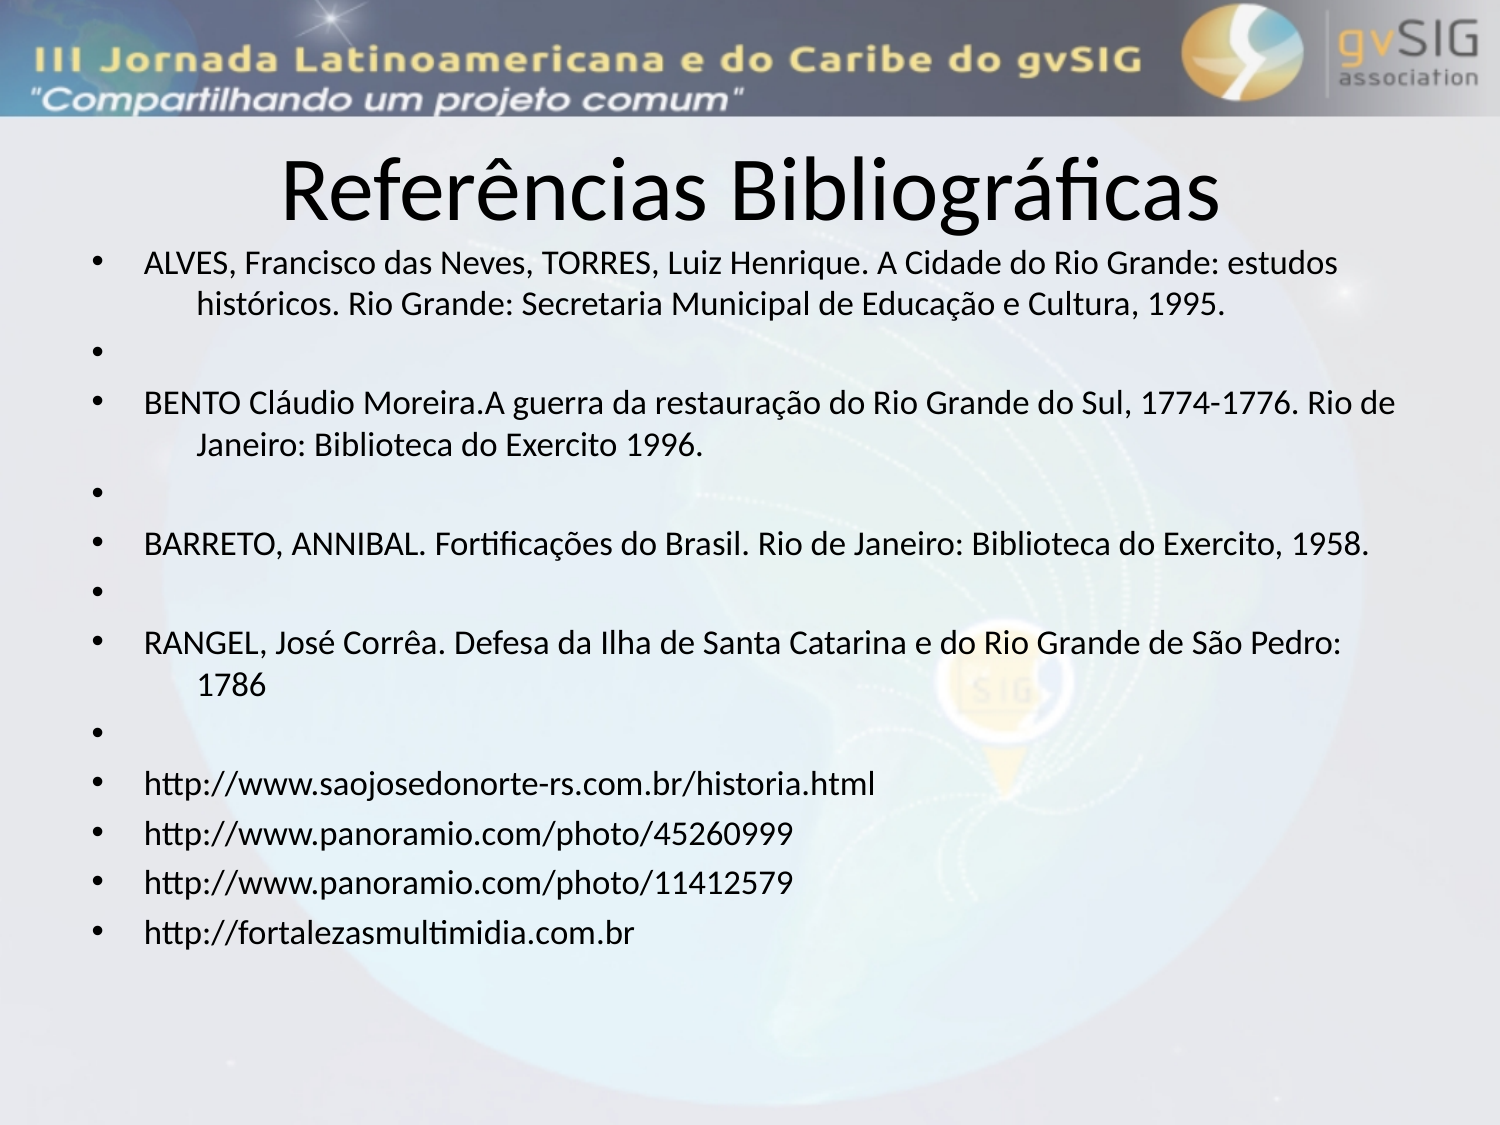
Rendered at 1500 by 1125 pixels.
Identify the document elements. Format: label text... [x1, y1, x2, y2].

title Referências Bibliográficas [76, 90, 1427, 231]
list ALVES, Francisco das Neves, TORRES, Luiz Henrique. A Cidade do Rio Grande: estudos históricos. Rio Grande: Secretaria Municipal de Educação e Cultura, 1995. BENTO Cláudio Moreira.A guerra da restauração do Rio Grande do Sul, 1774-1776. Rio de Janeiro: Biblioteca do Exercito 1996. BARRETO, ANNIBAL. Fortificações do Brasil. Rio de Janeiro: Biblioteca do Exercito, 1958. RANGEL, José Corrêa. Defesa da Ilha de Santa Catarina e do Rio Grande de São Pedro: 1786 http://www.saojosedonorte-rs.com.br/historia.html http://www.panoramio.com/photo/45260999 http://www.panoramio.com/photo/11412579 http://fortalezasmultimidia.com.br [76, 231, 1427, 975]
